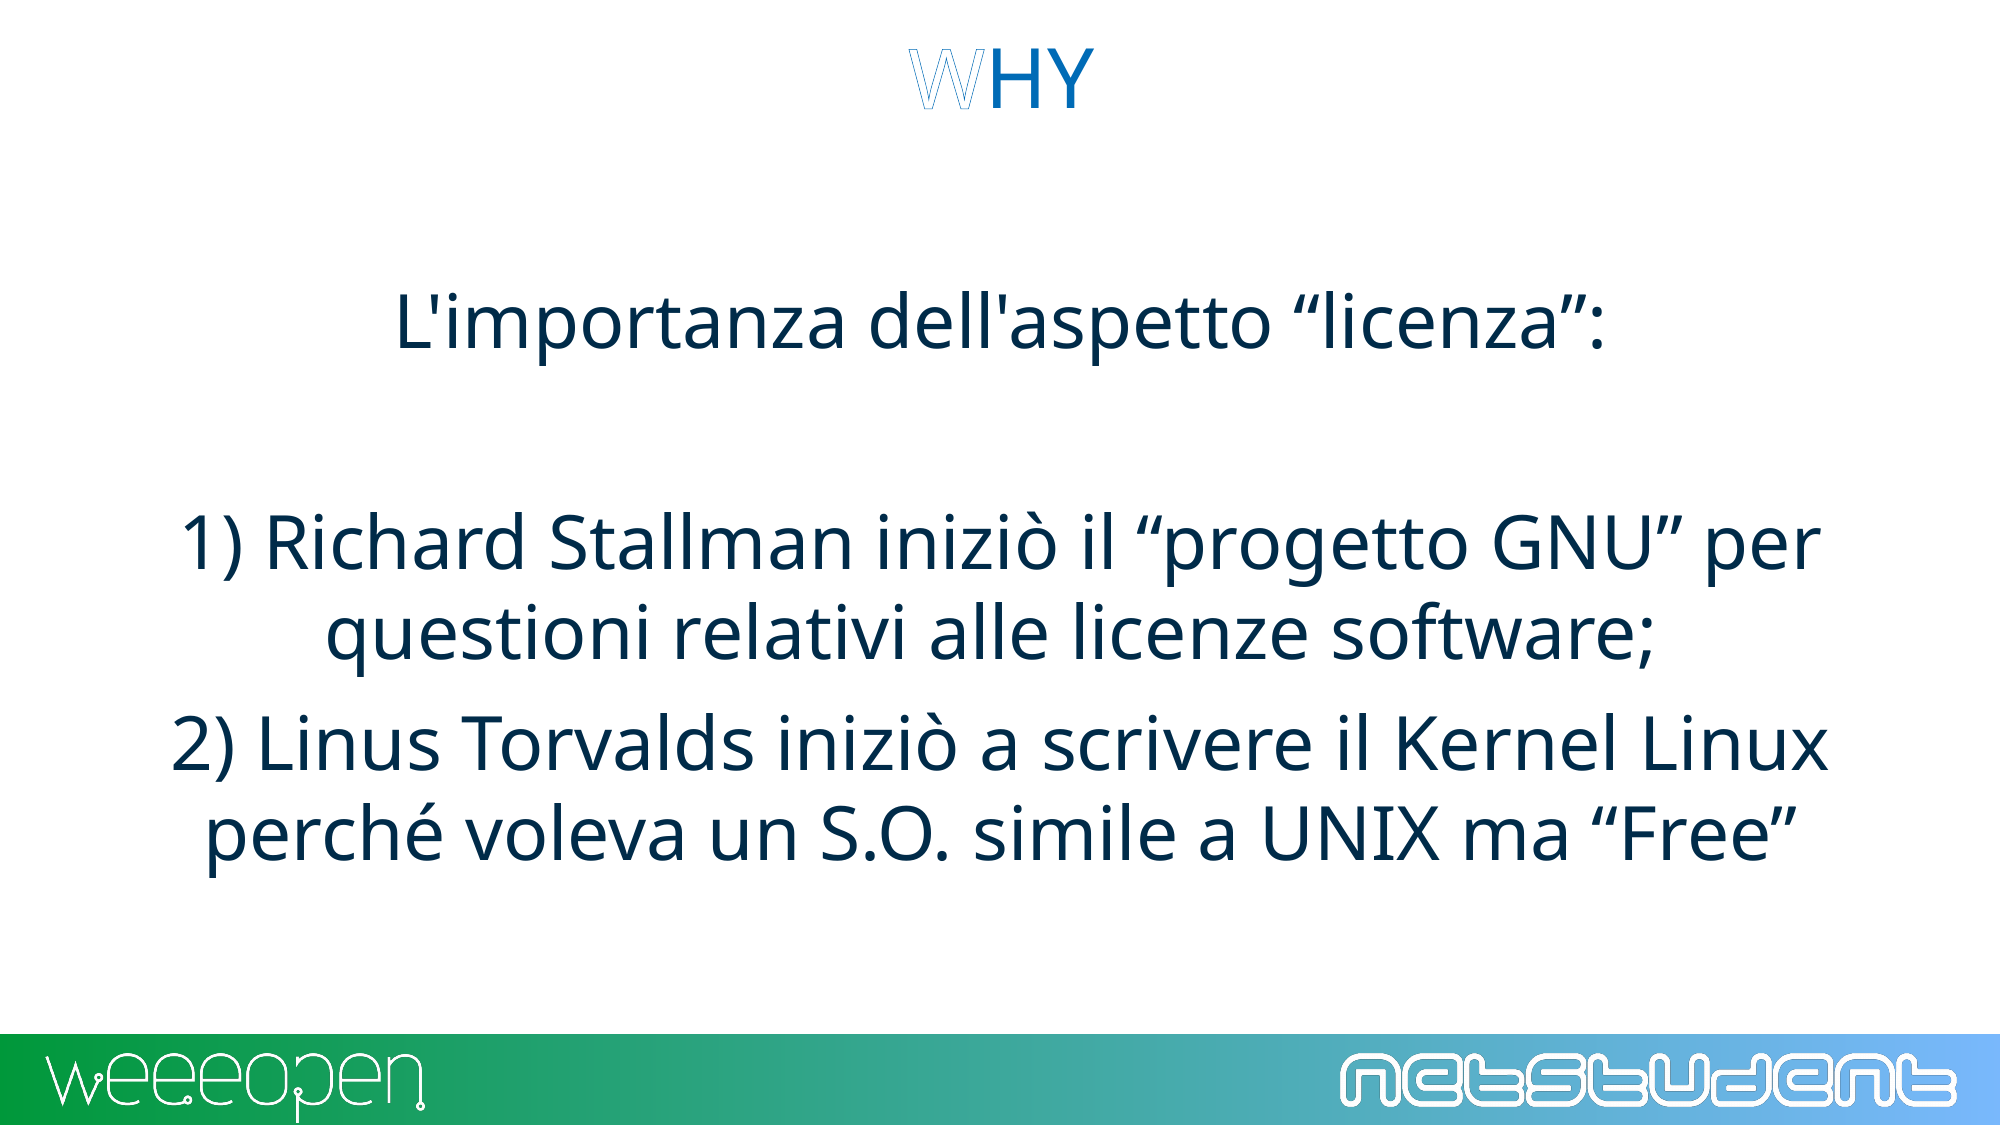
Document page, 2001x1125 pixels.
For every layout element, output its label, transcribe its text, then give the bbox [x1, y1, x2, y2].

text_box WHY [43, 29, 1959, 247]
picture [45, 1053, 425, 1123]
text_box L'importanza dell'aspetto “licenza”: 1) Richard Stallman iniziò il “progetto GNU” per questioni relativi alle licenze software; 2) Linus Torvalds iniziò a scrivere il Kernel Linux perché voleva un S.O. simile a UNIX ma “Free” [43, 265, 1959, 981]
picture [1340, 1053, 1957, 1107]
